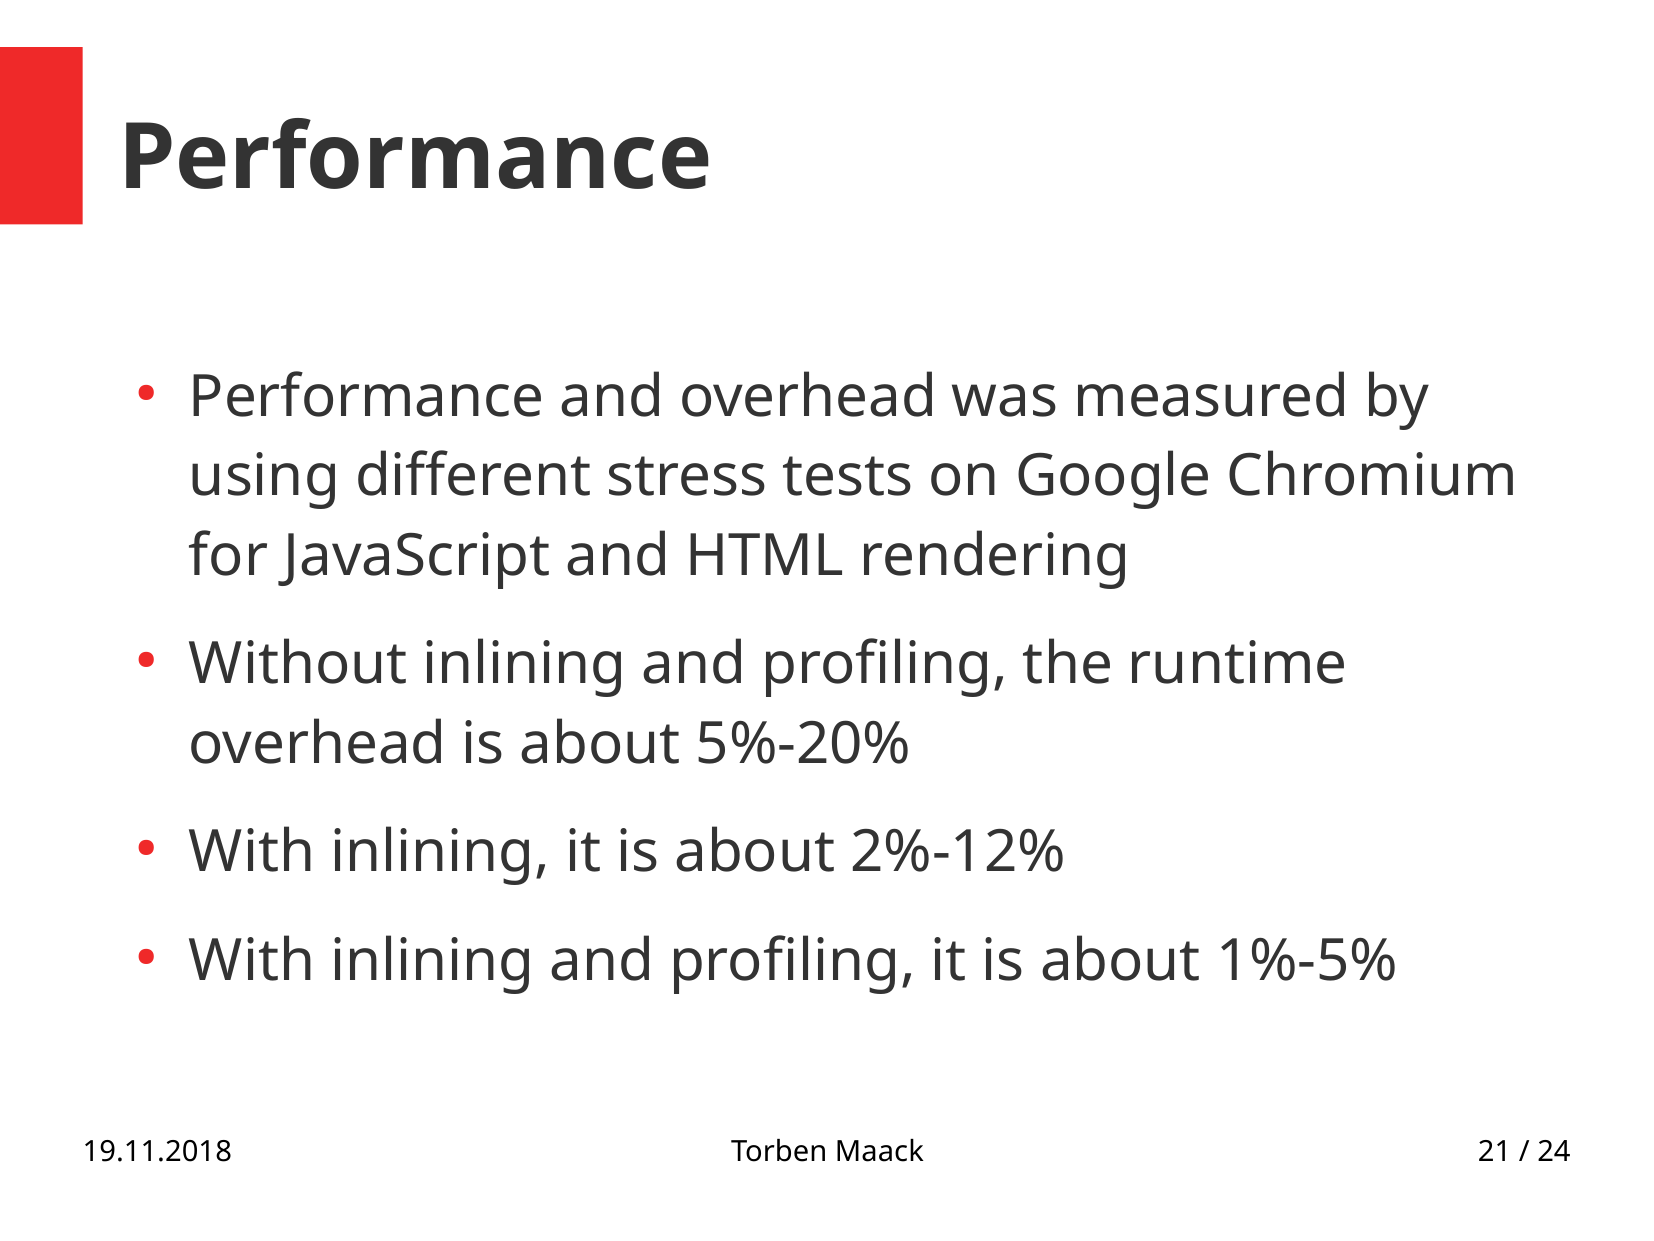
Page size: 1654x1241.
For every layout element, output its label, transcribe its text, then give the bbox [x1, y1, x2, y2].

list Performance and overhead was measured by using different stress tests on Google Chromium for JavaScript and HTML rendering Without inlining and profiling, the runtime overhead is about 5%-20% With inlining, it is about 2%-12% With inlining and profiling, it is about 1%-5% [118, 354, 1536, 1074]
title Performance [118, 49, 1571, 257]
